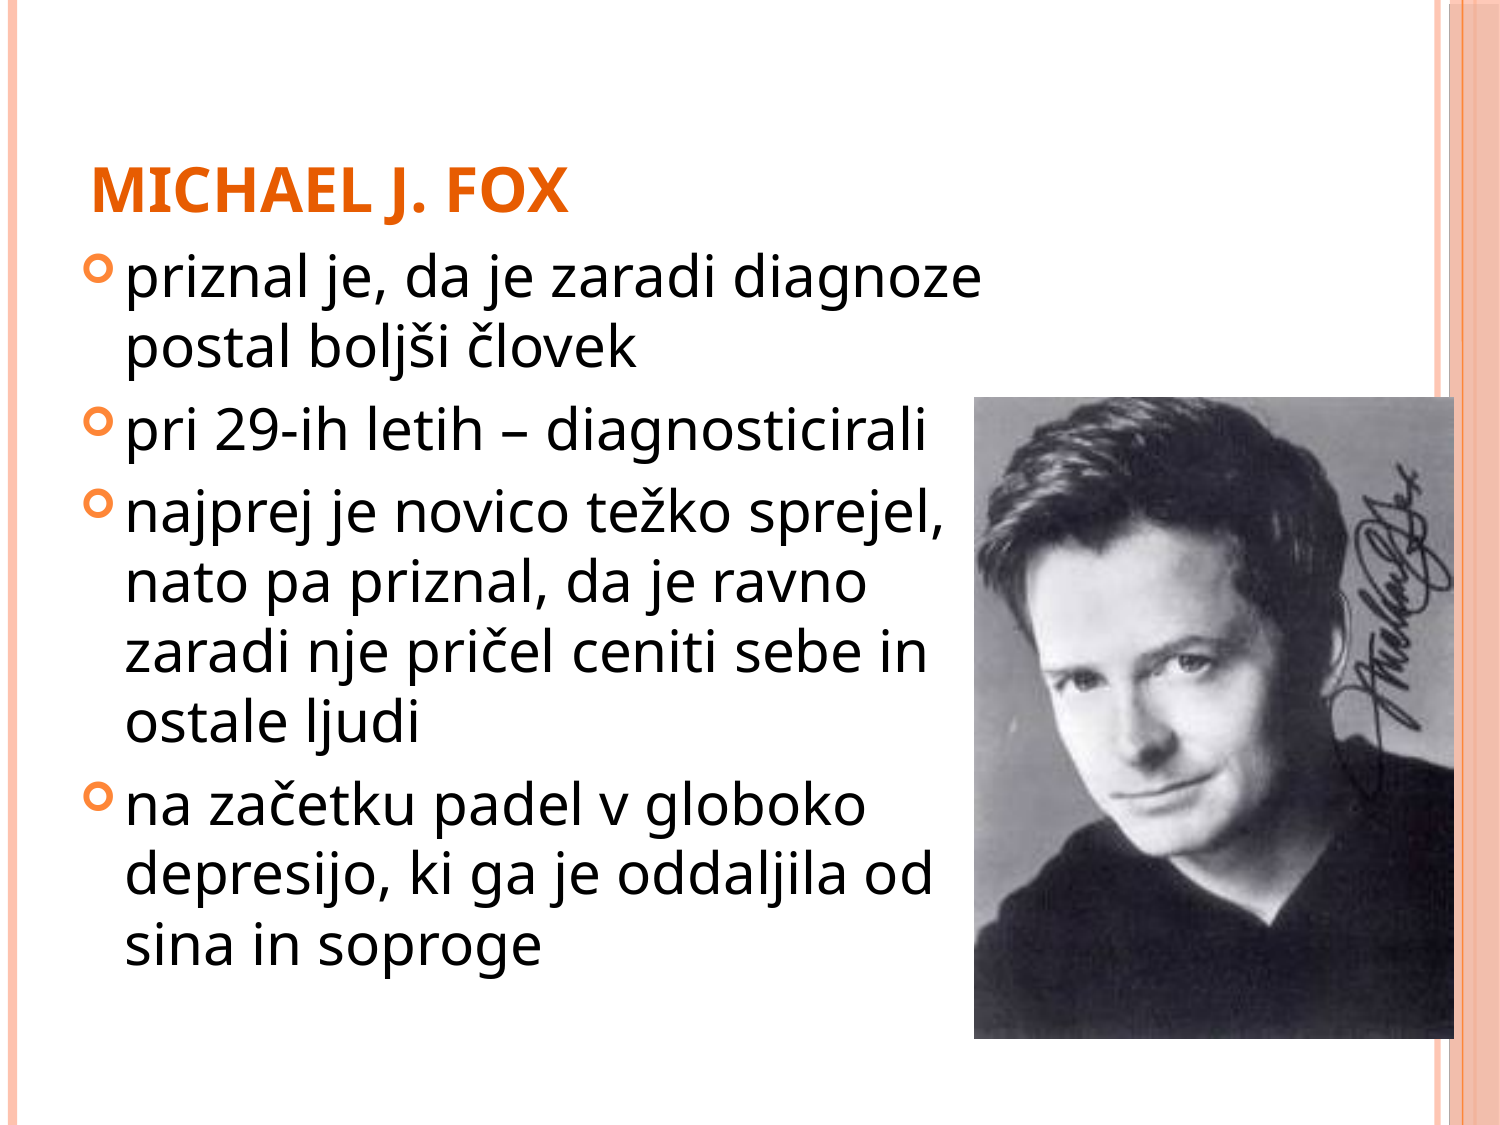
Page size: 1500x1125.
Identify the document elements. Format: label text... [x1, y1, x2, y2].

list priznal je, da je zaradi diagnoze postal boljši človek pri 29-ih letih – diagnosticirali najprej je novico težko sprejel, nato pa priznal, da je ravno zaradi nje pričel ceniti sebe in ostale ljudi na začetku padel v globoko depresijo, ki ga je oddaljila od sina in soproge [64, 231, 1057, 1032]
title Michael J. Fox [75, 45, 1300, 233]
picture [974, 397, 1454, 1039]
